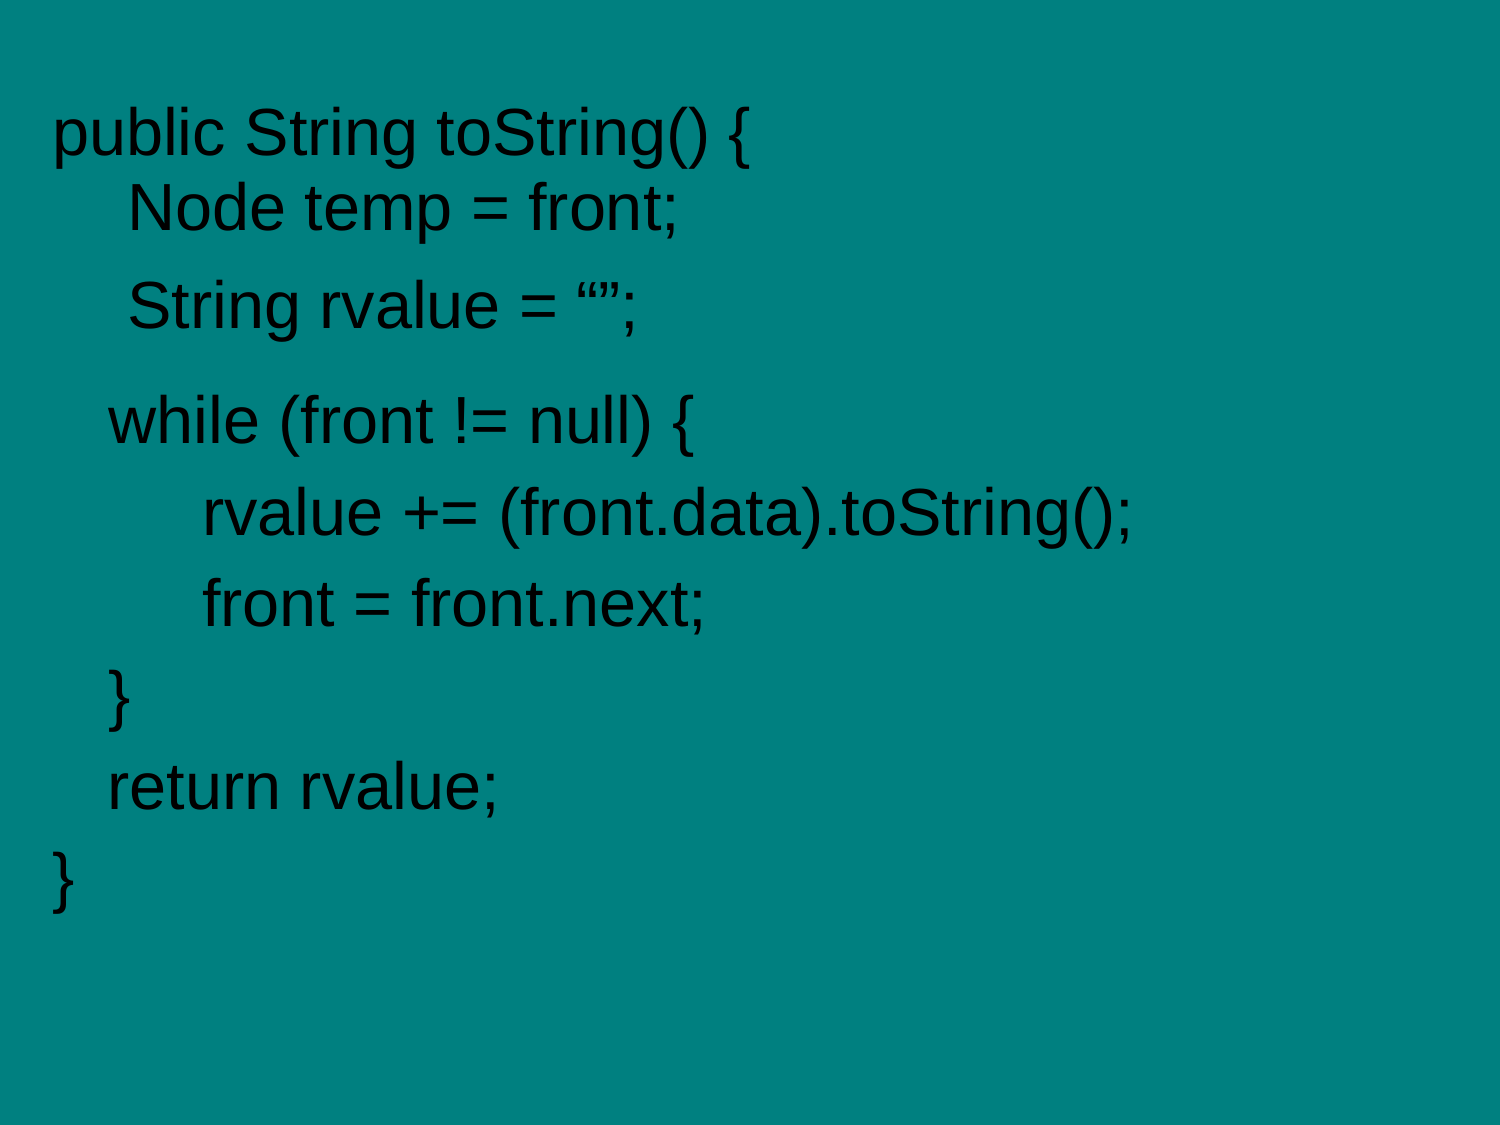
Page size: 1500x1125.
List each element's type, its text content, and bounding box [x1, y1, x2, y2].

list public String toString() { Node temp = front; String rvalue = “”; while (front != null) { rvalue += (front.data).toString(); front = front.next; } return rvalue; } [37, 87, 1463, 1000]
